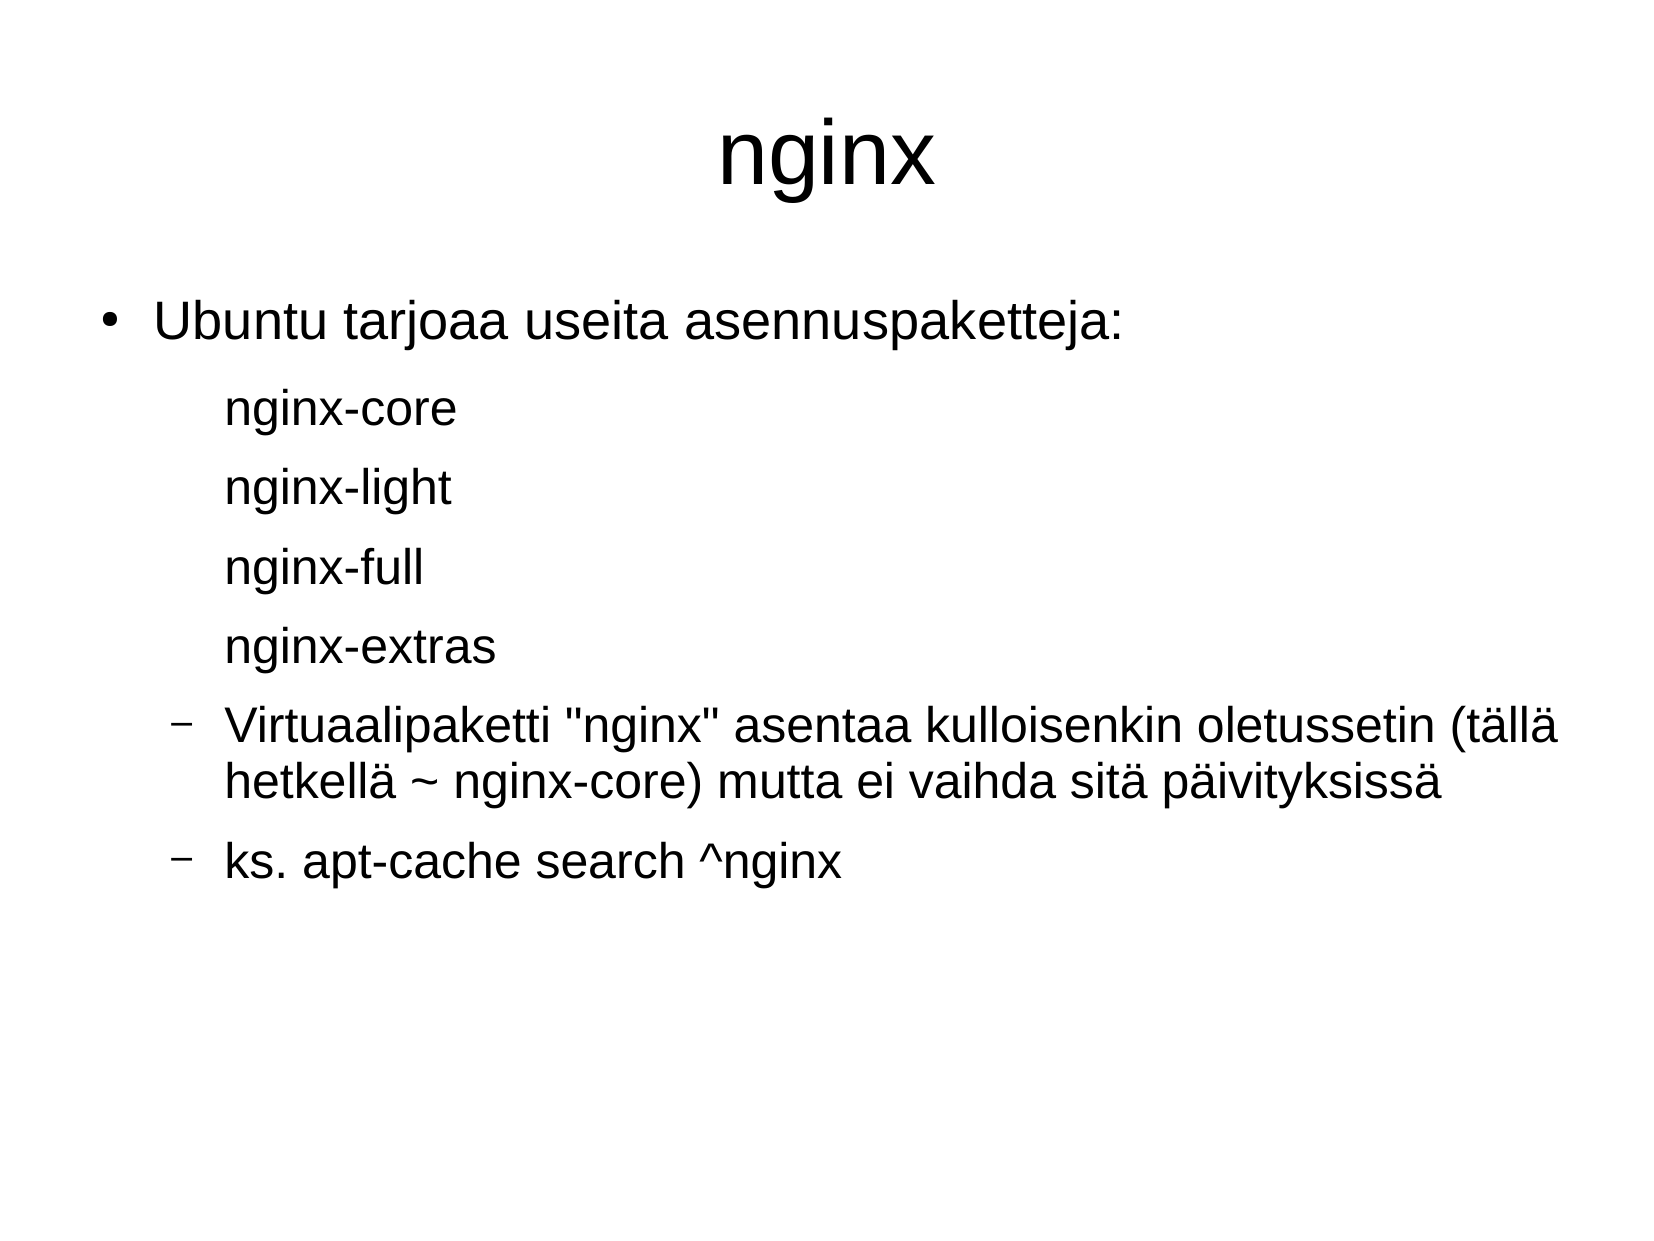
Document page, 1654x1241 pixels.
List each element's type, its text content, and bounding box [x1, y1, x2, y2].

title nginx [82, 49, 1571, 257]
list Ubuntu tarjoaa useita asennuspaketteja: nginx-core nginx-light nginx-full nginx-extras Virtuaalipaketti "nginx" asentaa kulloisenkin oletussetin (tällä hetkellä ~ nginx-core) mutta ei vaihda sitä päivityksissä ks. apt-cache search ^nginx [82, 290, 1571, 1010]
